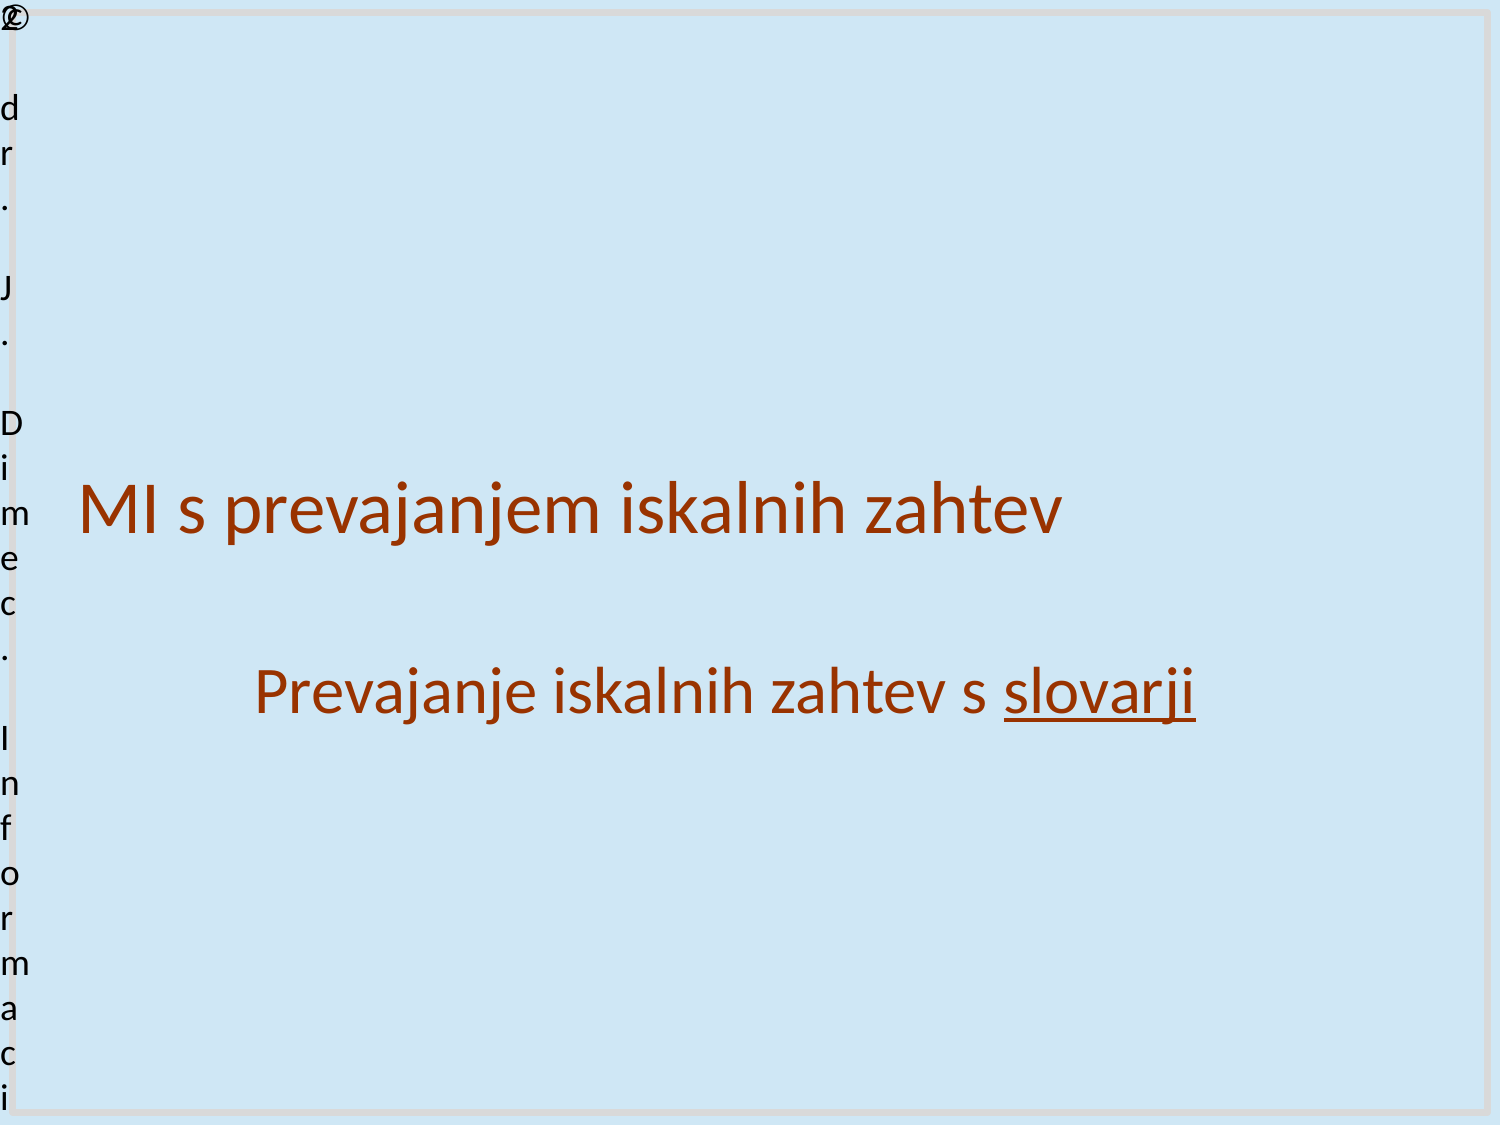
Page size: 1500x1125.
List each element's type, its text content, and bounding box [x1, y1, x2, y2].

title MI s prevajanjem iskalnih zahtev Prevajanje iskalnih zahtev s slovarji [62, 425, 1500, 763]
